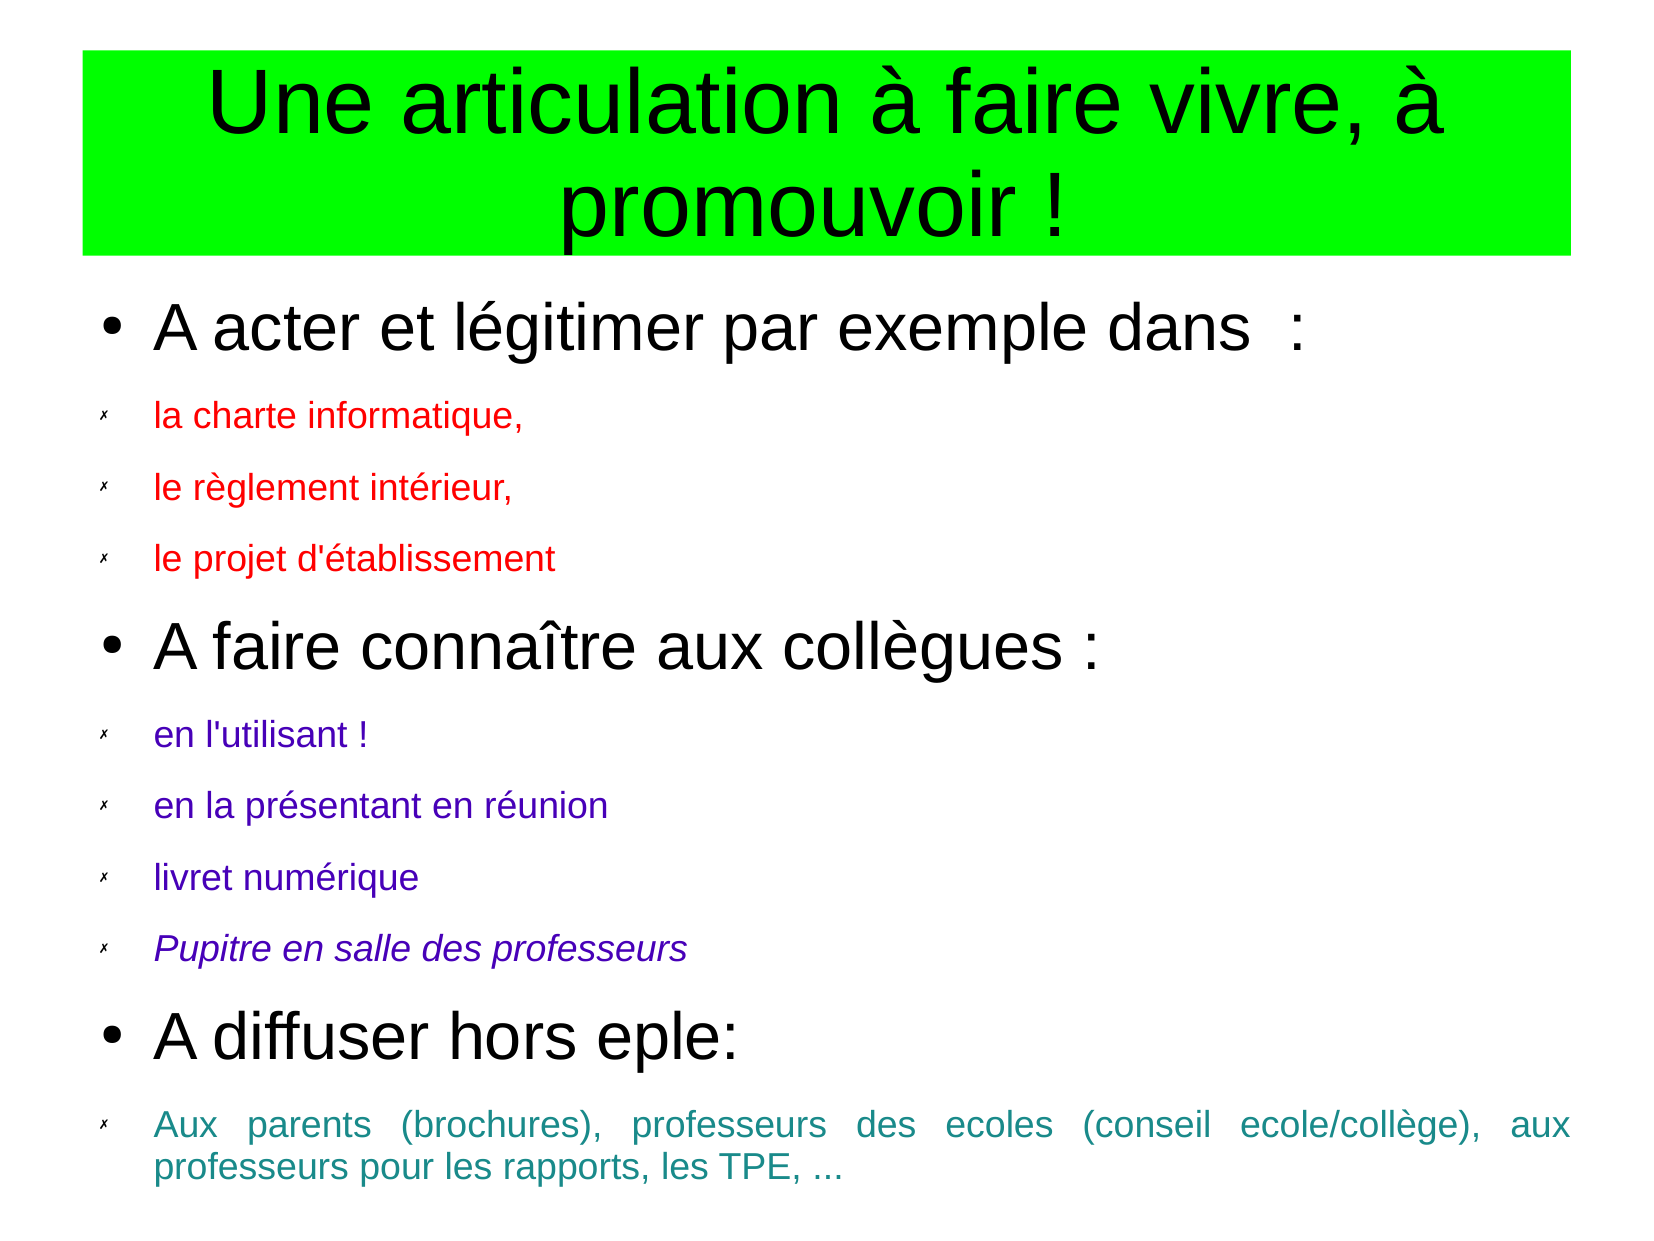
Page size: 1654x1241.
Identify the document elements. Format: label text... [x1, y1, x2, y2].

title Une articulation à faire vivre, à promouvoir ! [82, 50, 1571, 256]
list A acter et légitimer par exemple dans : la charte informatique, le règlement intérieur, le projet d'établissement A faire connaître aux collègues : en l'utilisant ! en la présentant en réunion livret numérique Pupitre en salle des professeurs A diffuser hors eple: Aux parents (brochures), professeurs des ecoles (conseil ecole/collège), aux professeurs pour les rapports, les TPE, ... [82, 290, 1571, 1241]
